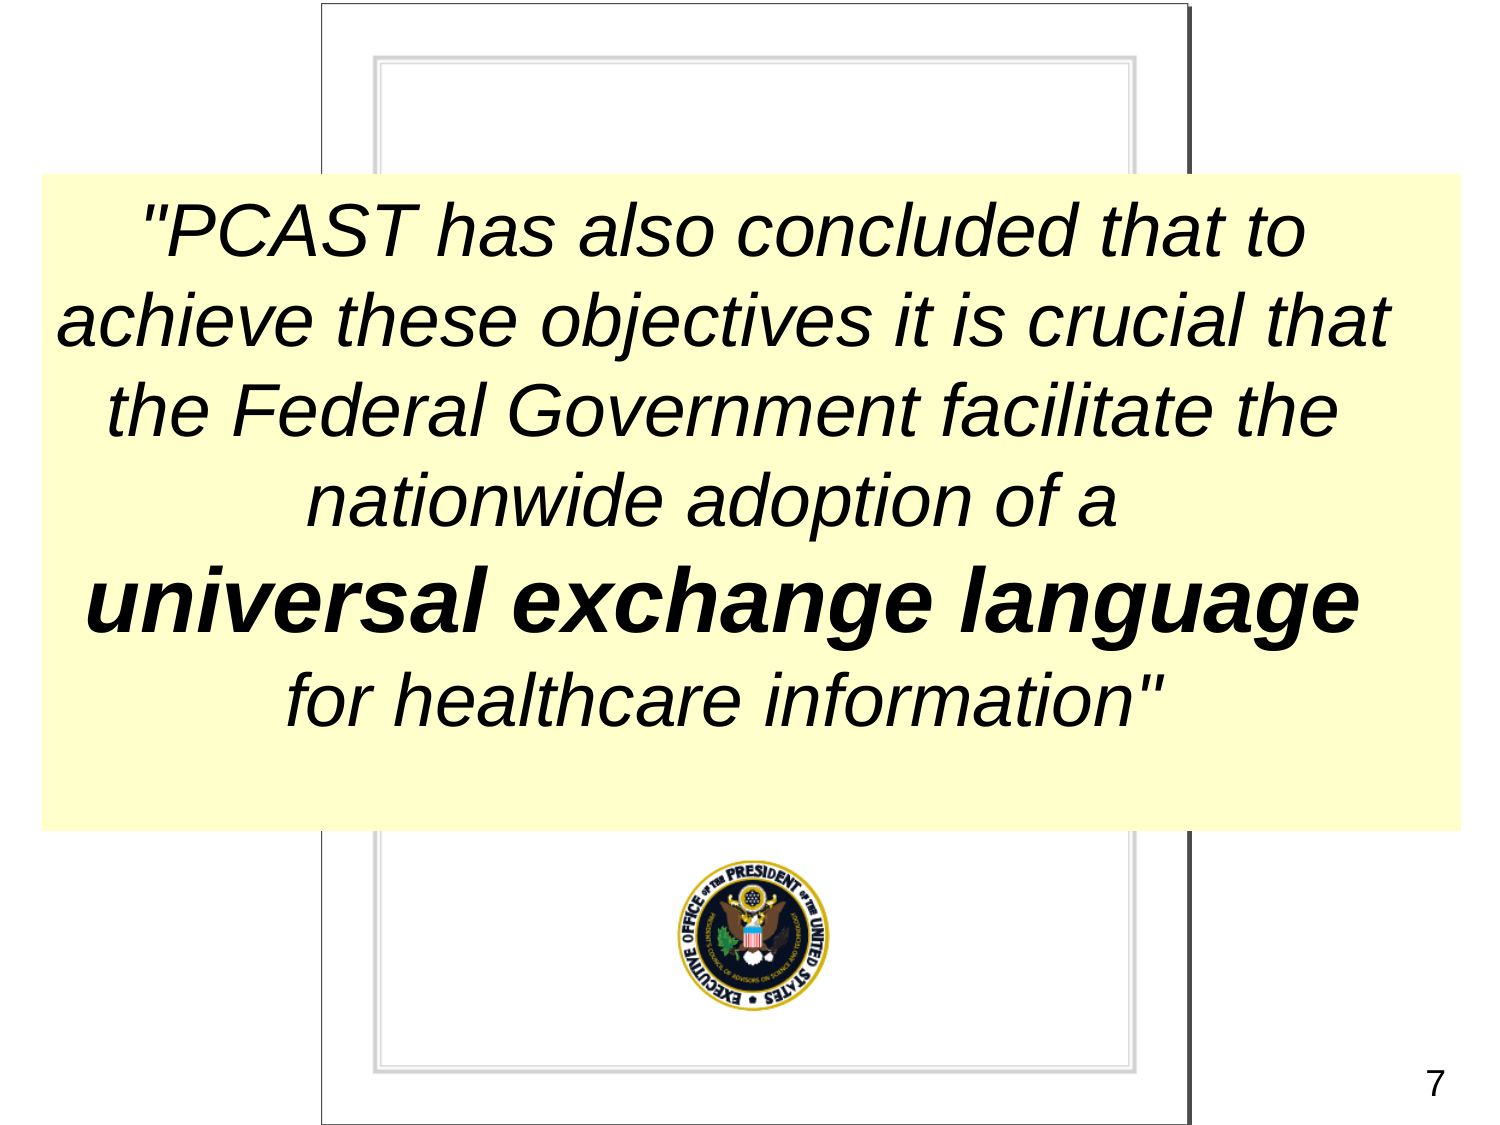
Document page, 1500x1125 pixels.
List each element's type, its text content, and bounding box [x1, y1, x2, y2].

picture [321, 831, 1192, 1125]
text_box "PCAST has also concluded that to achieve these objectives it is crucial that the Federal Government facilitate the nationwide adoption of a universal exchange language for healthcare information" [41, 173, 1461, 831]
picture [321, 3, 1192, 173]
